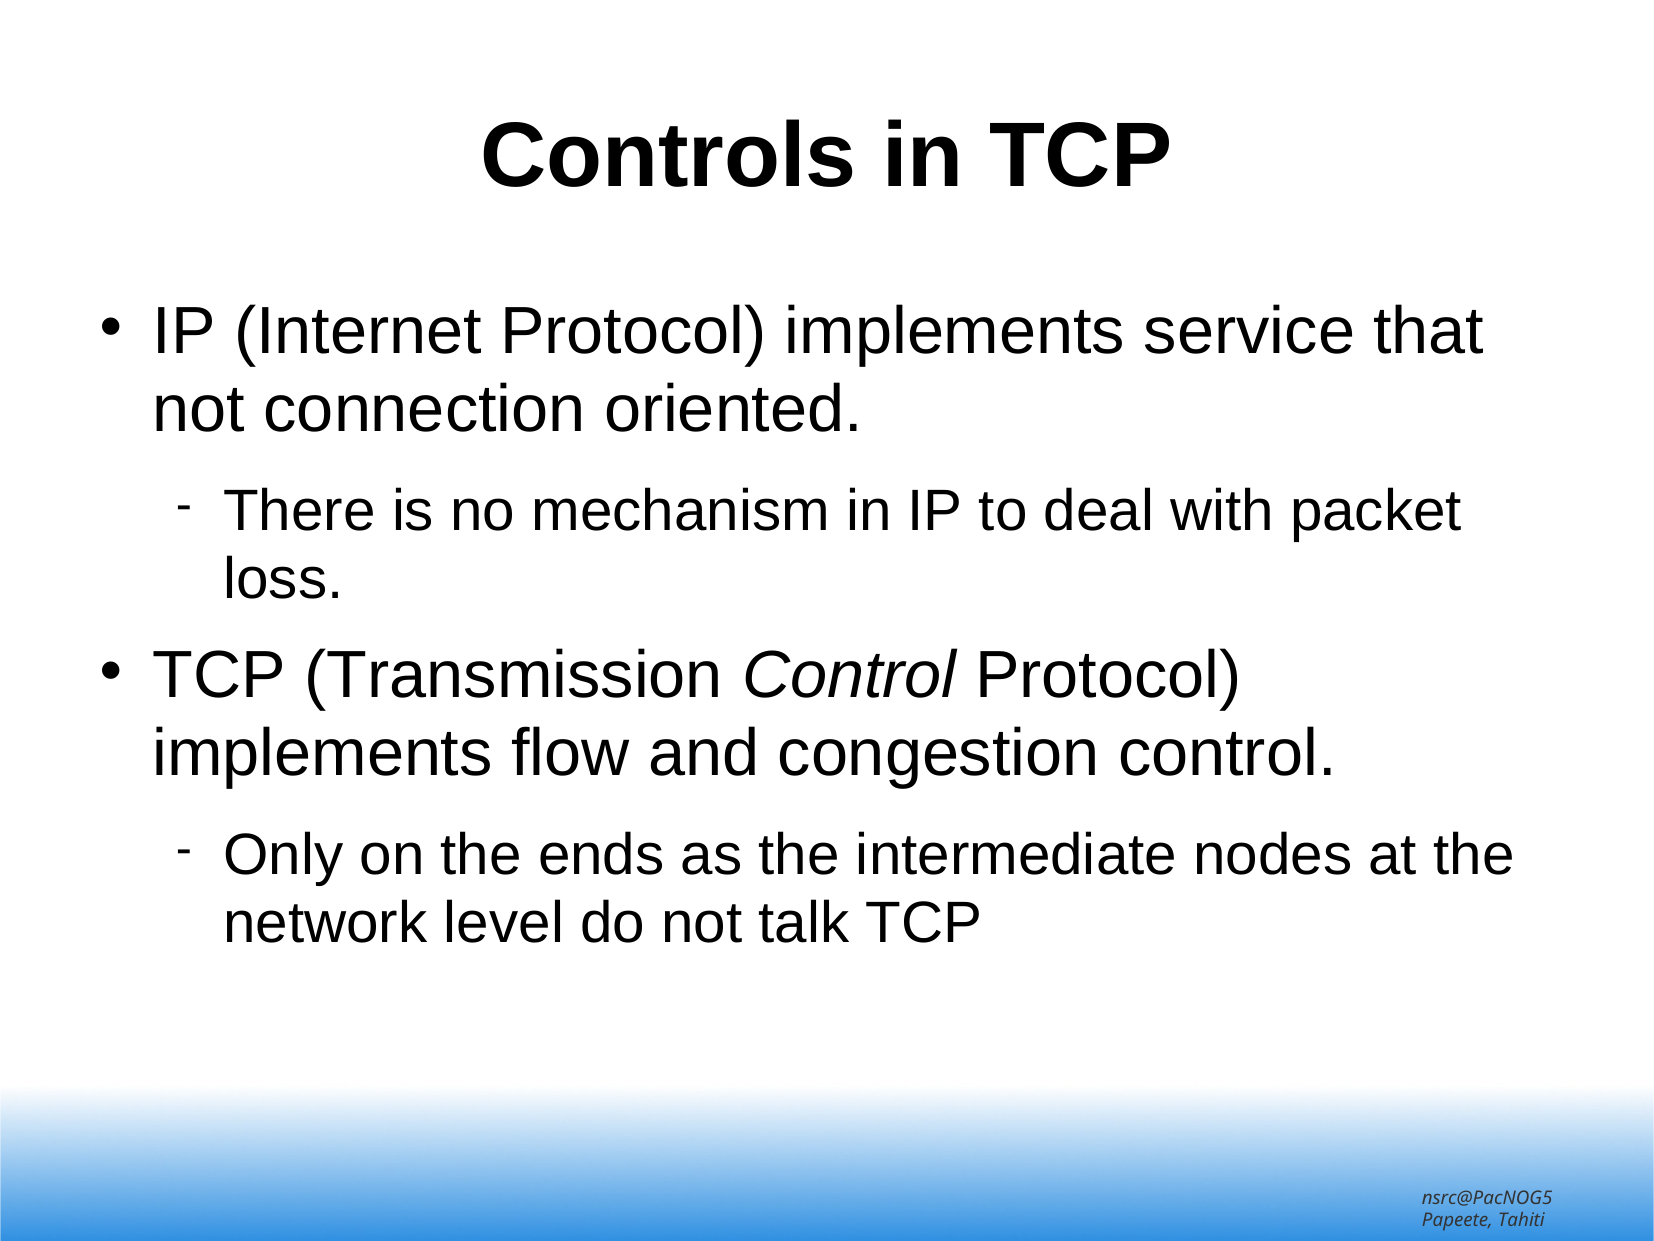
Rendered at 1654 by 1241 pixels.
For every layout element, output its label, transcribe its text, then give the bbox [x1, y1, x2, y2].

list IP (Internet Protocol) implements service that not connection oriented. There is no mechanism in IP to deal with packet loss. TCP (Transmission Control Protocol) implements flow and congestion control. Only on the ends as the intermediate nodes at the network level do not talk TCP [82, 290, 1571, 1109]
picture [0, 1083, 1654, 1241]
title Controls in TCP [82, 49, 1571, 257]
